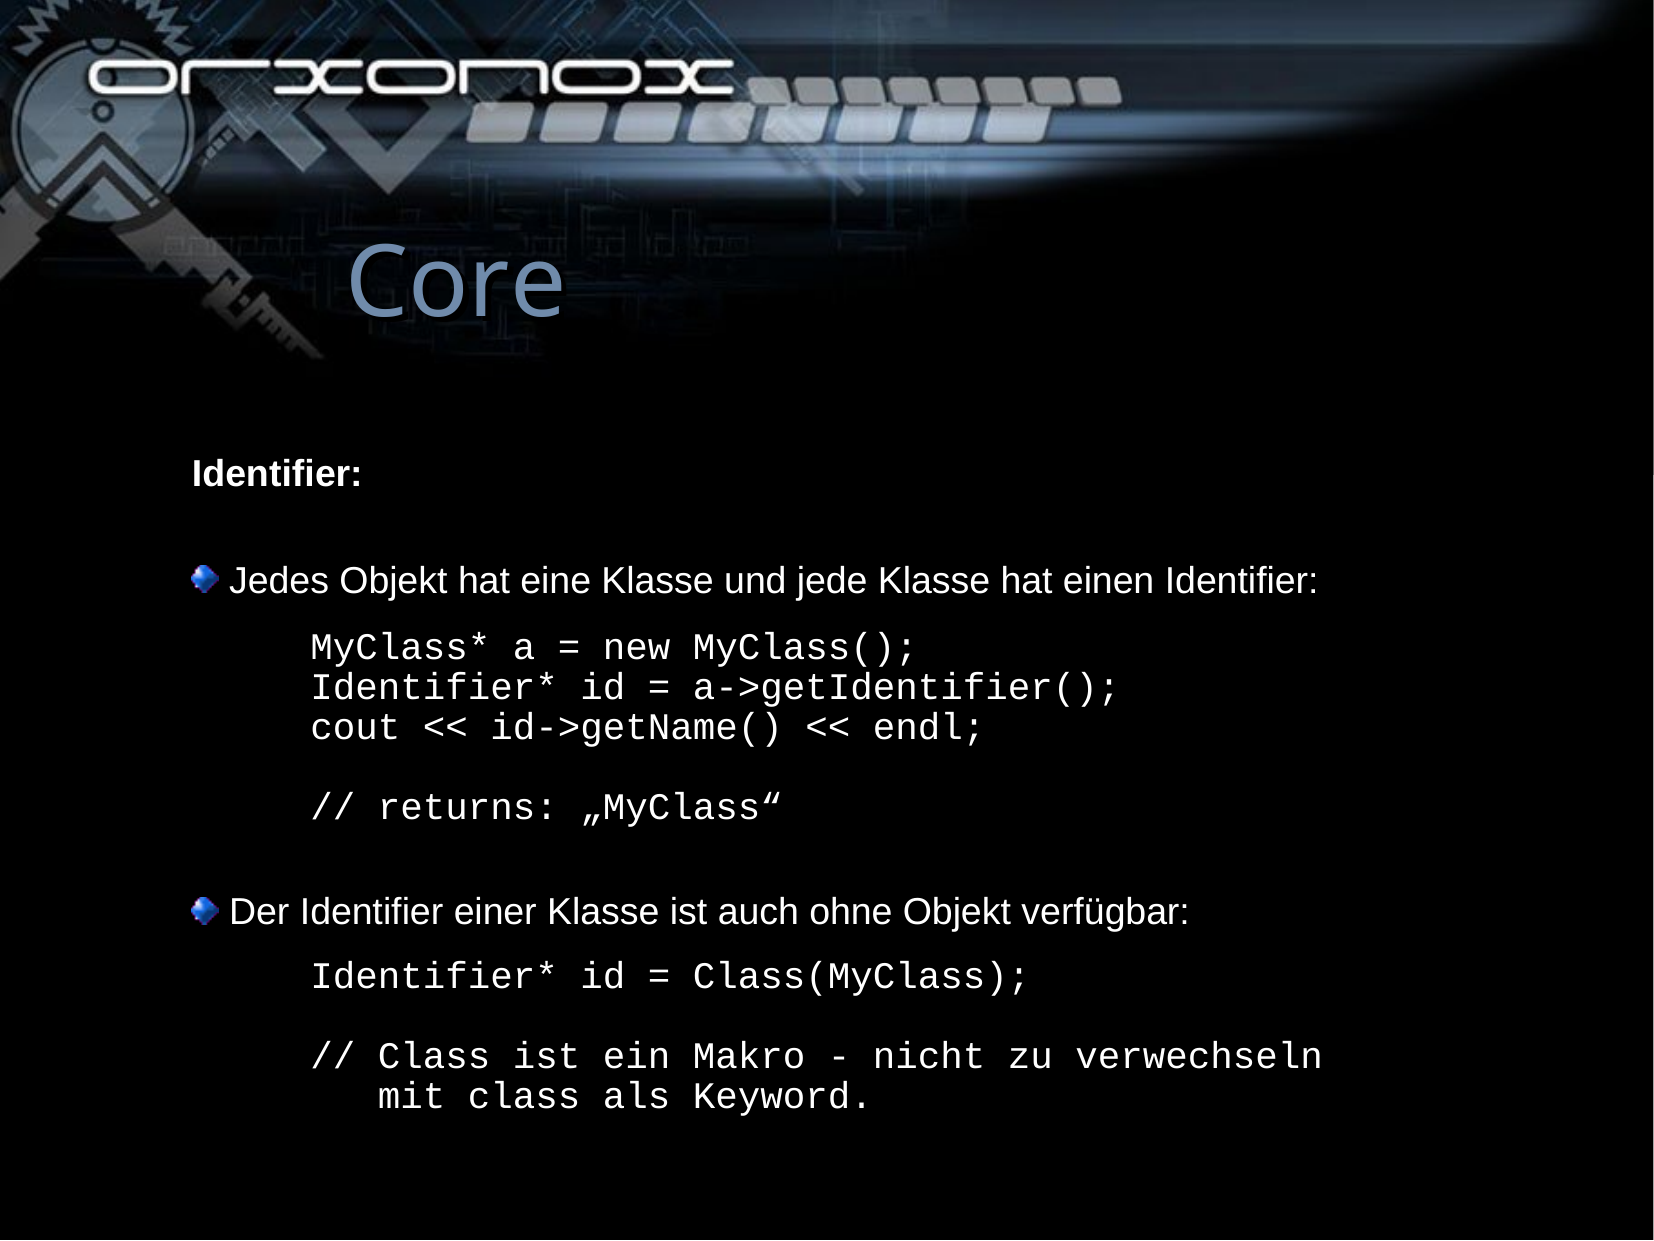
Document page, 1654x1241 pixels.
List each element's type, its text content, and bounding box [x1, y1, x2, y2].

text_box Identifier: Jedes Objekt hat eine Klasse und jede Klasse hat einen Identifier: MyClass* a = new MyClass(); Identifier* id = a->getIdentifier(); cout << id->getName() << endl; // returns: „MyClass“ Der Identifier einer Klasse ist auch ohne Objekt verfügbar: Identifier* id = Class(MyClass); // Class ist ein Makro - nicht zu verwechseln mit class als Keyword. [177, 442, 1565, 1160]
picture [0, 0, 1654, 475]
picture [191, 897, 219, 925]
picture [191, 565, 219, 593]
text_box Core [330, 194, 1306, 344]
